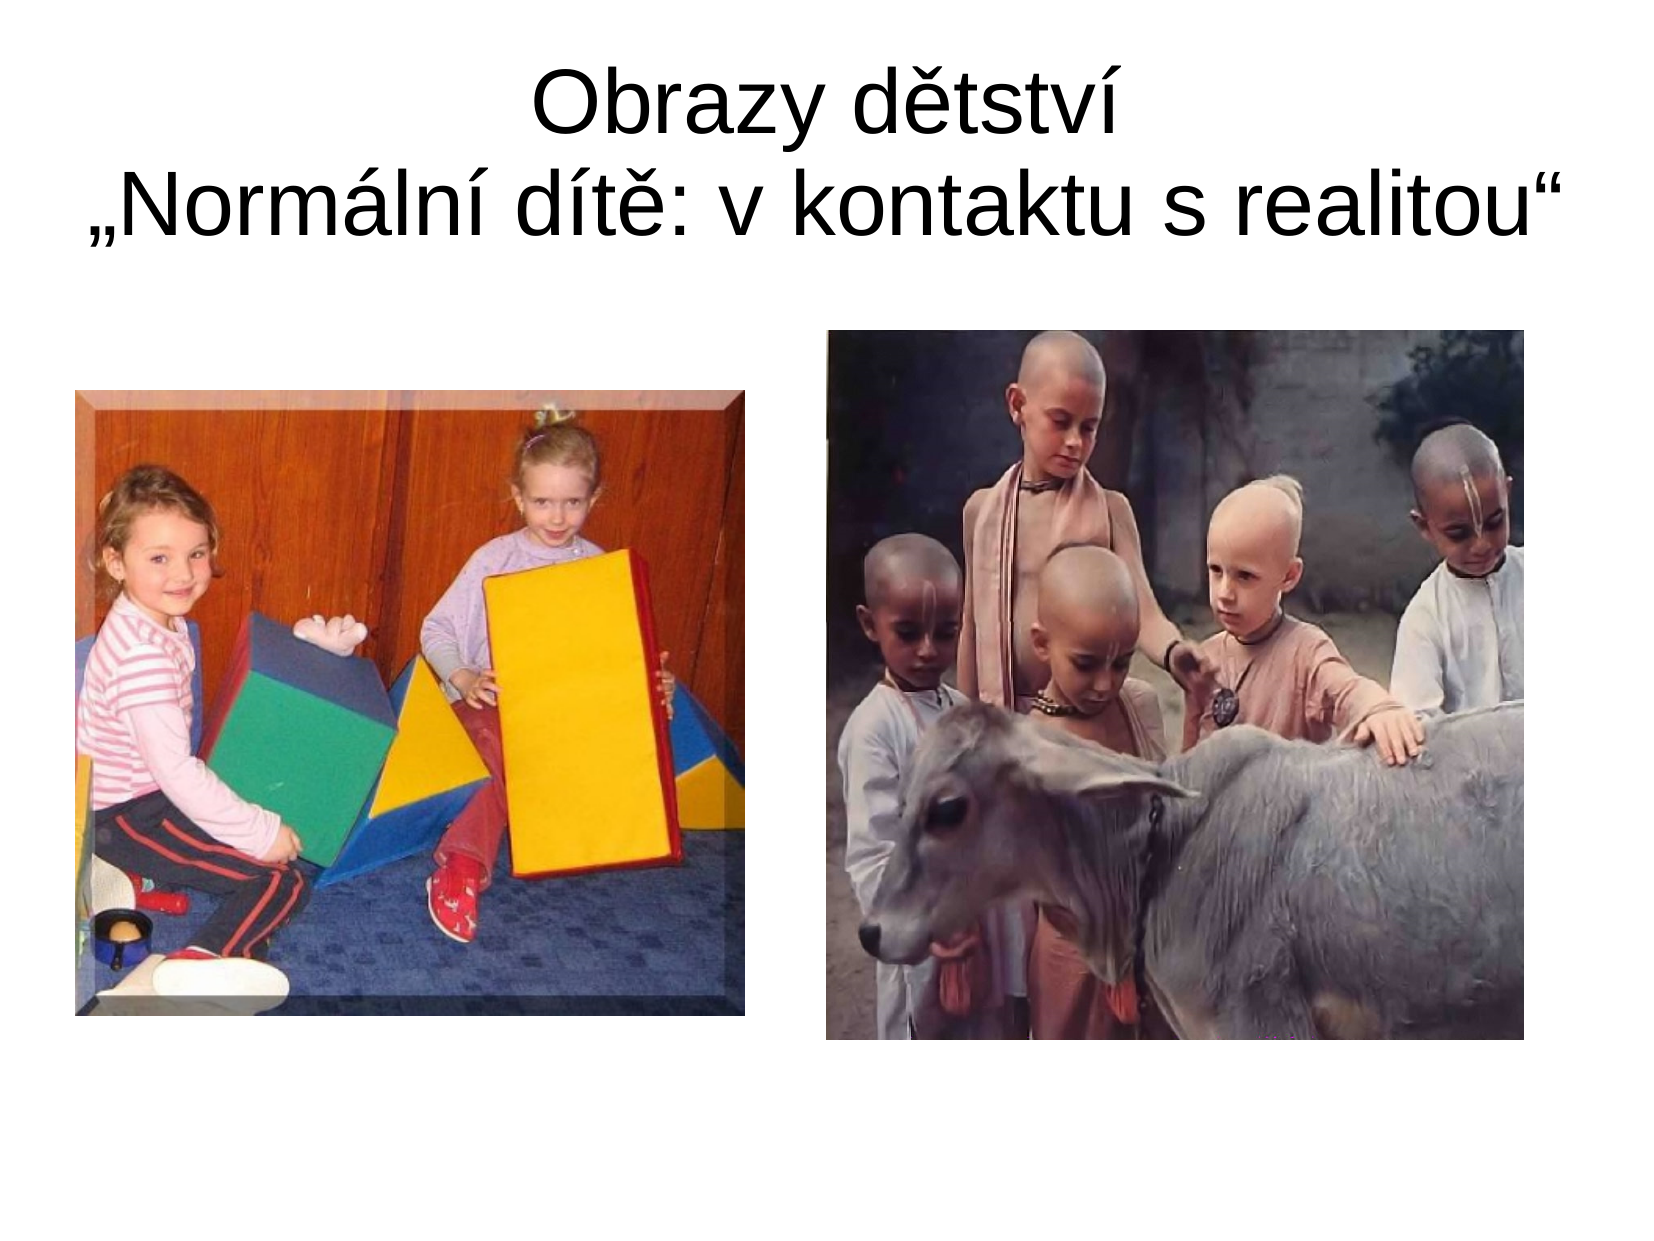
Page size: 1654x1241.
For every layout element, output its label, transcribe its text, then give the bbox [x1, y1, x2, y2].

title Obrazy dětství „Normální dítě: v kontaktu s realitou“ [82, 49, 1571, 257]
picture [75, 390, 745, 1016]
picture [826, 330, 1524, 1040]
